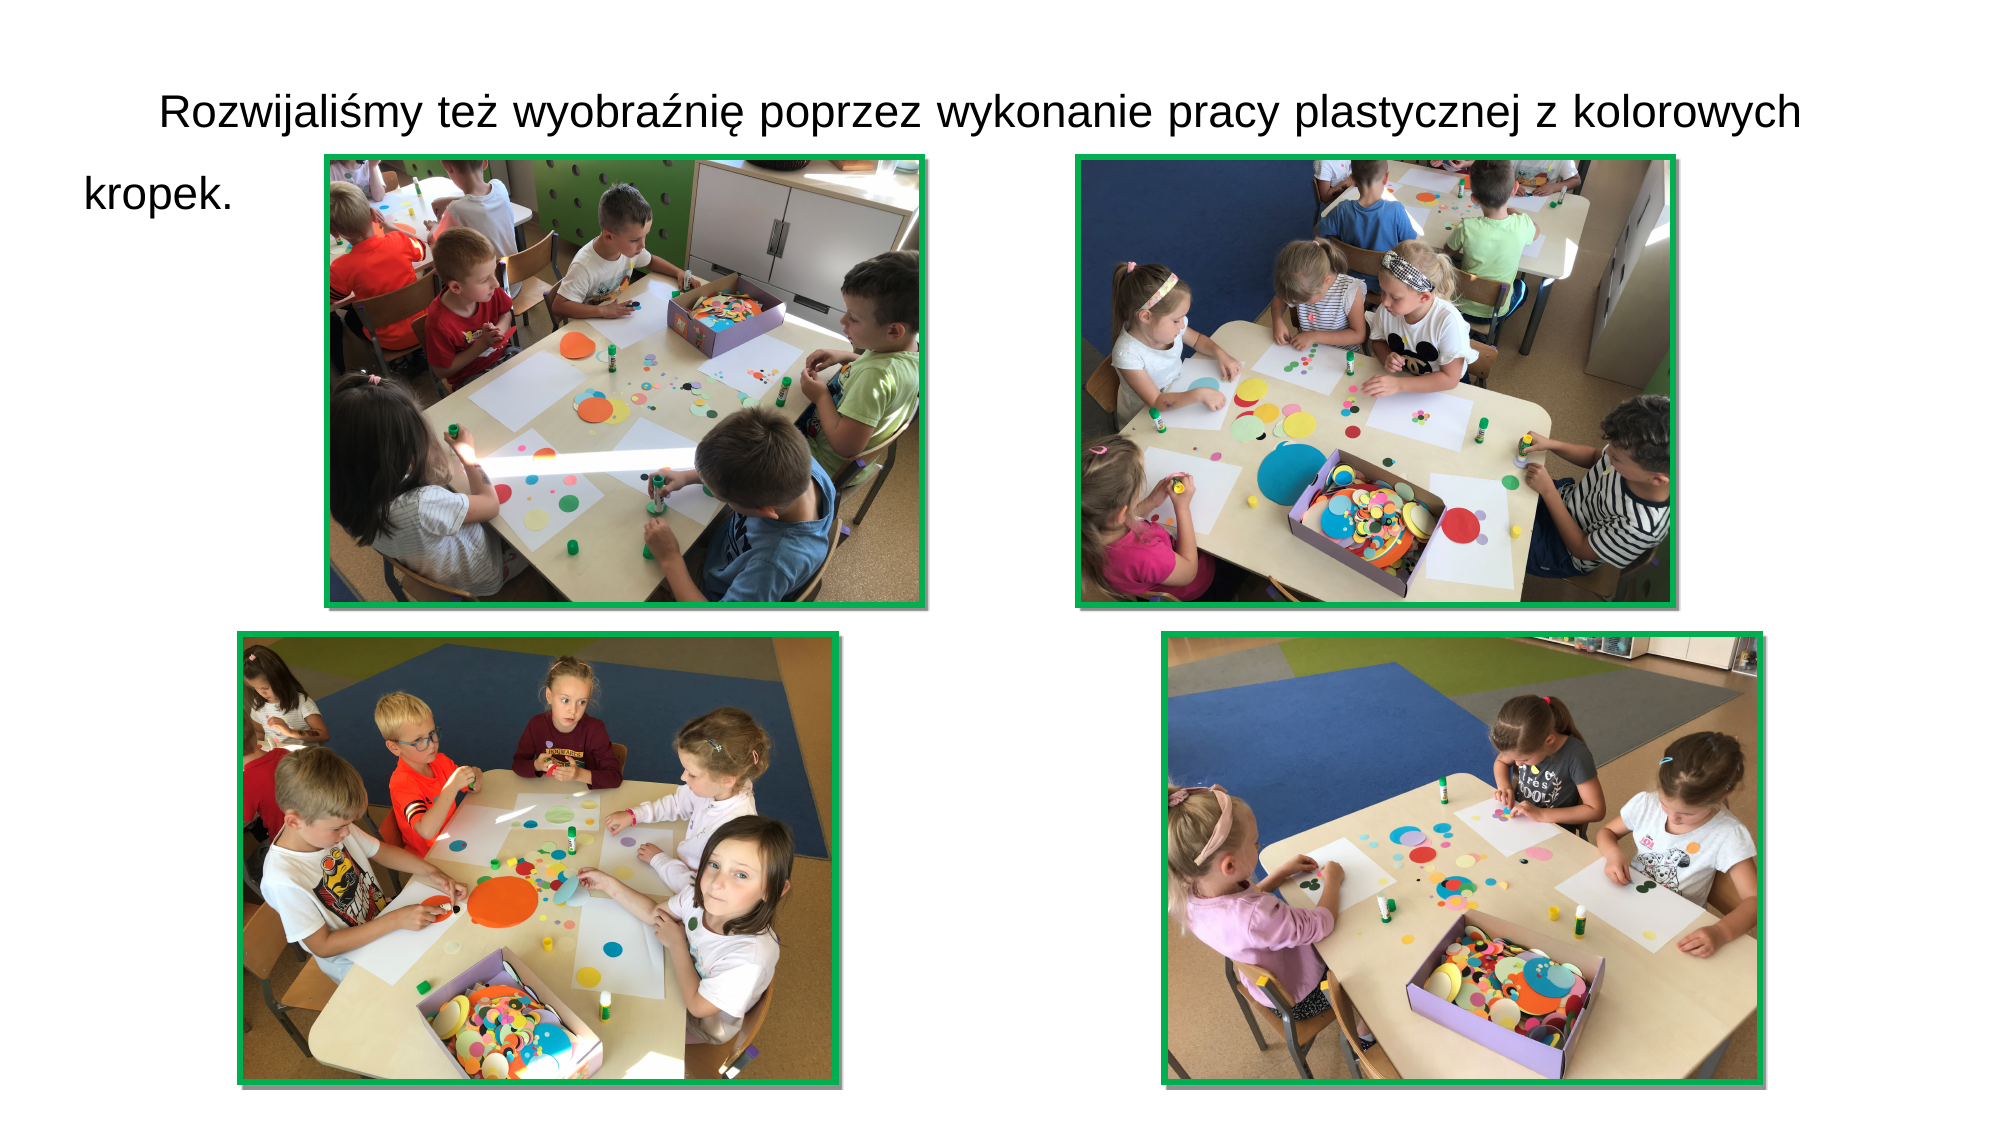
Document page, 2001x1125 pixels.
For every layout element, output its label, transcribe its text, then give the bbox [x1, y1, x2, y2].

picture [1167, 637, 1757, 1079]
picture [243, 637, 833, 1079]
subtitle Rozwijaliśmy też wyobraźnię poprzez wykonanie pracy plastycznej z kolorowych kropek. [68, 46, 1924, 178]
picture [329, 160, 919, 602]
picture [1081, 160, 1671, 602]
